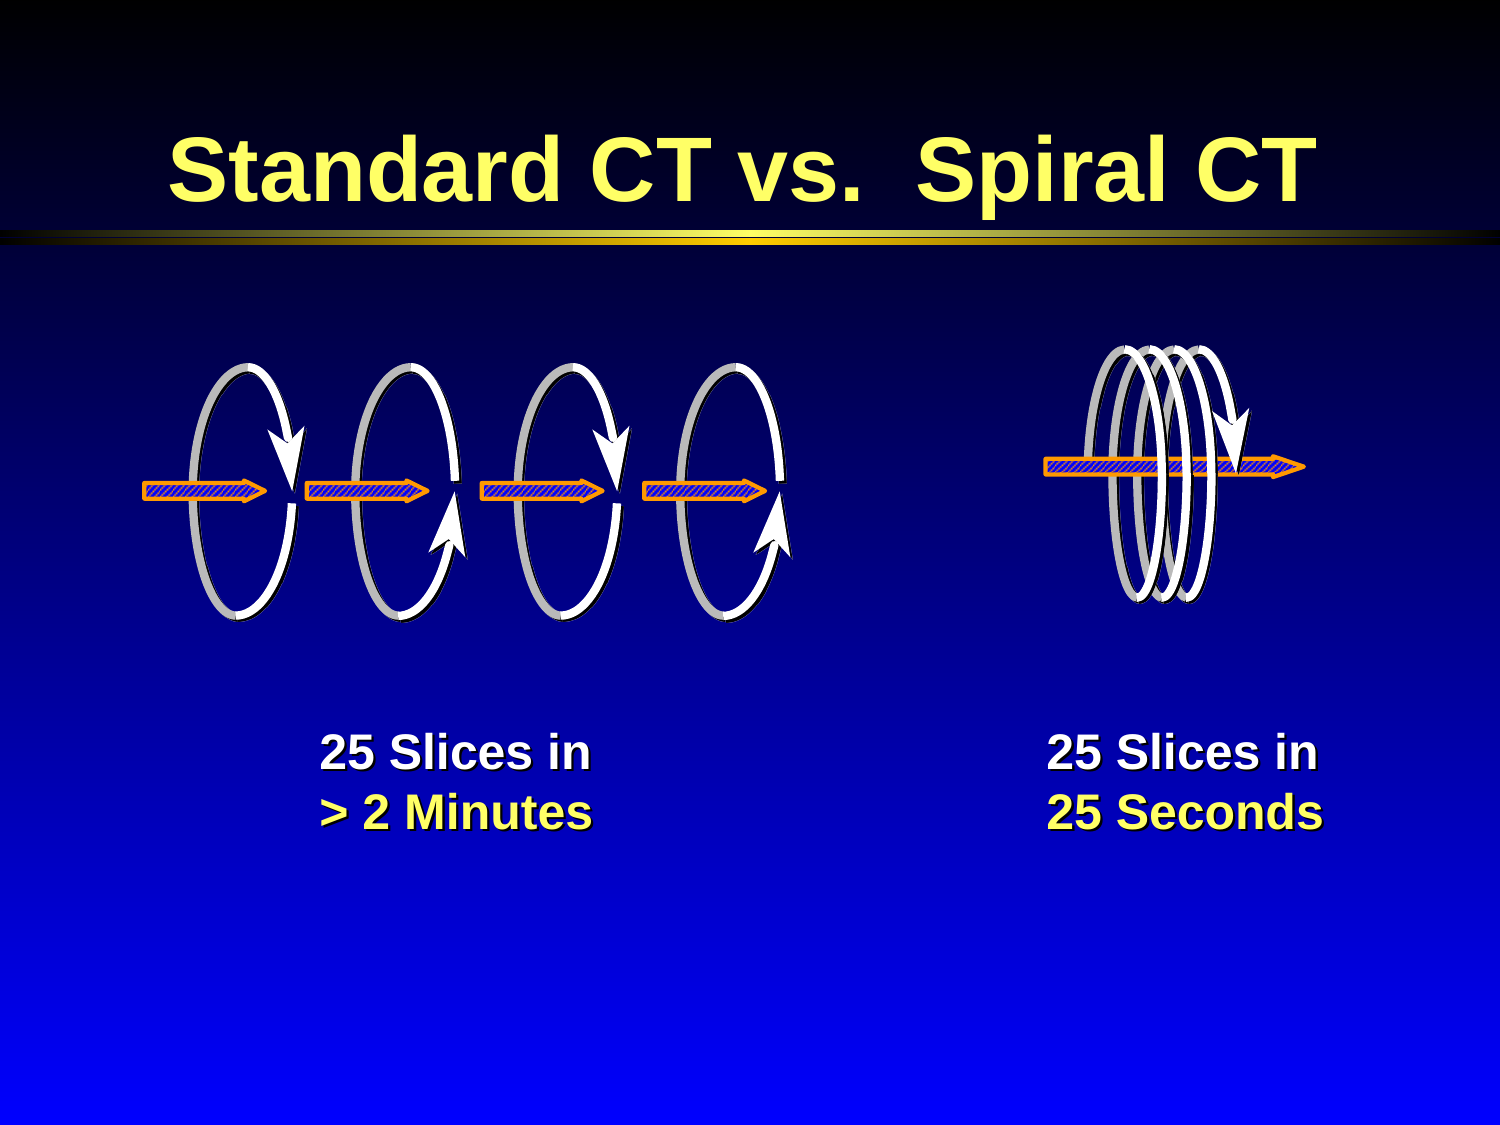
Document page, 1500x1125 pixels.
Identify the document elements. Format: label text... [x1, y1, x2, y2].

text_box [306, 480, 428, 502]
text_box [1240, 456, 1304, 478]
text_box [1169, 458, 1182, 475]
text_box [481, 480, 603, 502]
text_box [1193, 458, 1207, 475]
text_box [644, 480, 766, 502]
text_box [144, 480, 266, 502]
text_box 25 Slices in 25 Seconds [1031, 712, 1359, 848]
title Standard CT vs. Spiral CT [99, 37, 1388, 225]
text_box [1218, 458, 1238, 475]
text_box [1045, 458, 1157, 475]
text_box 25 Slices in > 2 Minutes [304, 712, 617, 848]
